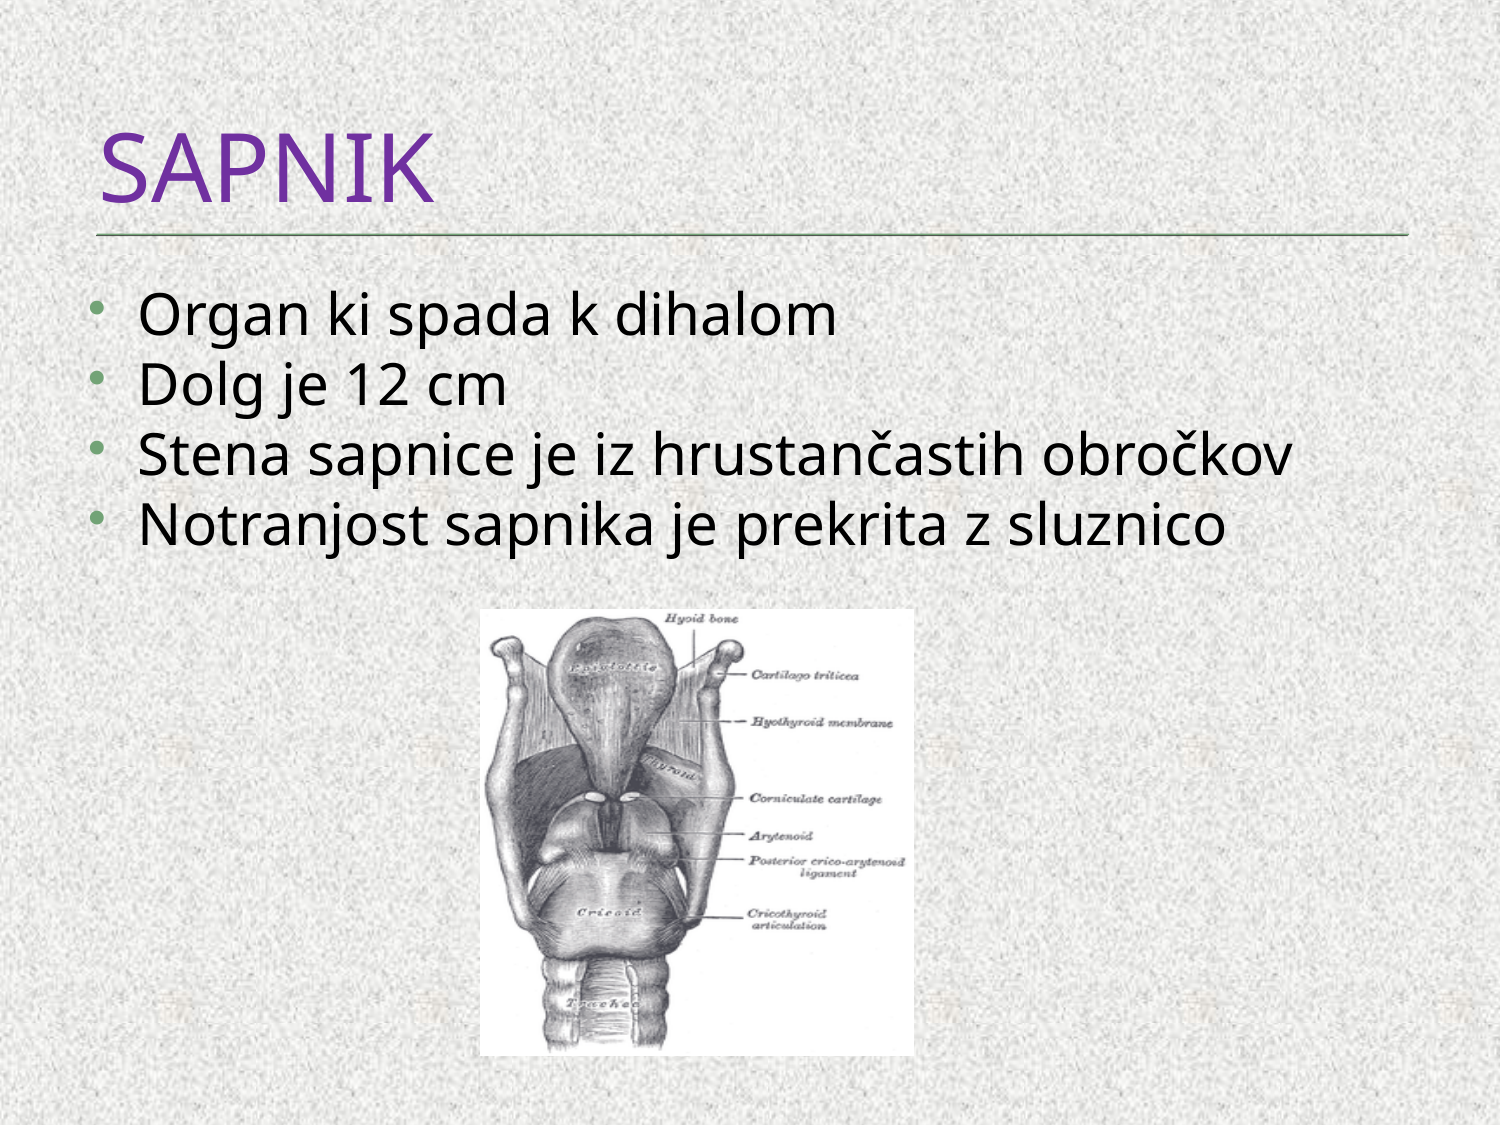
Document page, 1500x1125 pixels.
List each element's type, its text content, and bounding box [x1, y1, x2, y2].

picture [0, 0, 1500, 1125]
title SAPNIK [75, 41, 1425, 230]
list Organ ki spada k dihalom Dolg je 12 cm Stena sapnice je iz hrustančastih obročkov Notranjost sapnika je prekrita z sluznico [75, 270, 1425, 1013]
